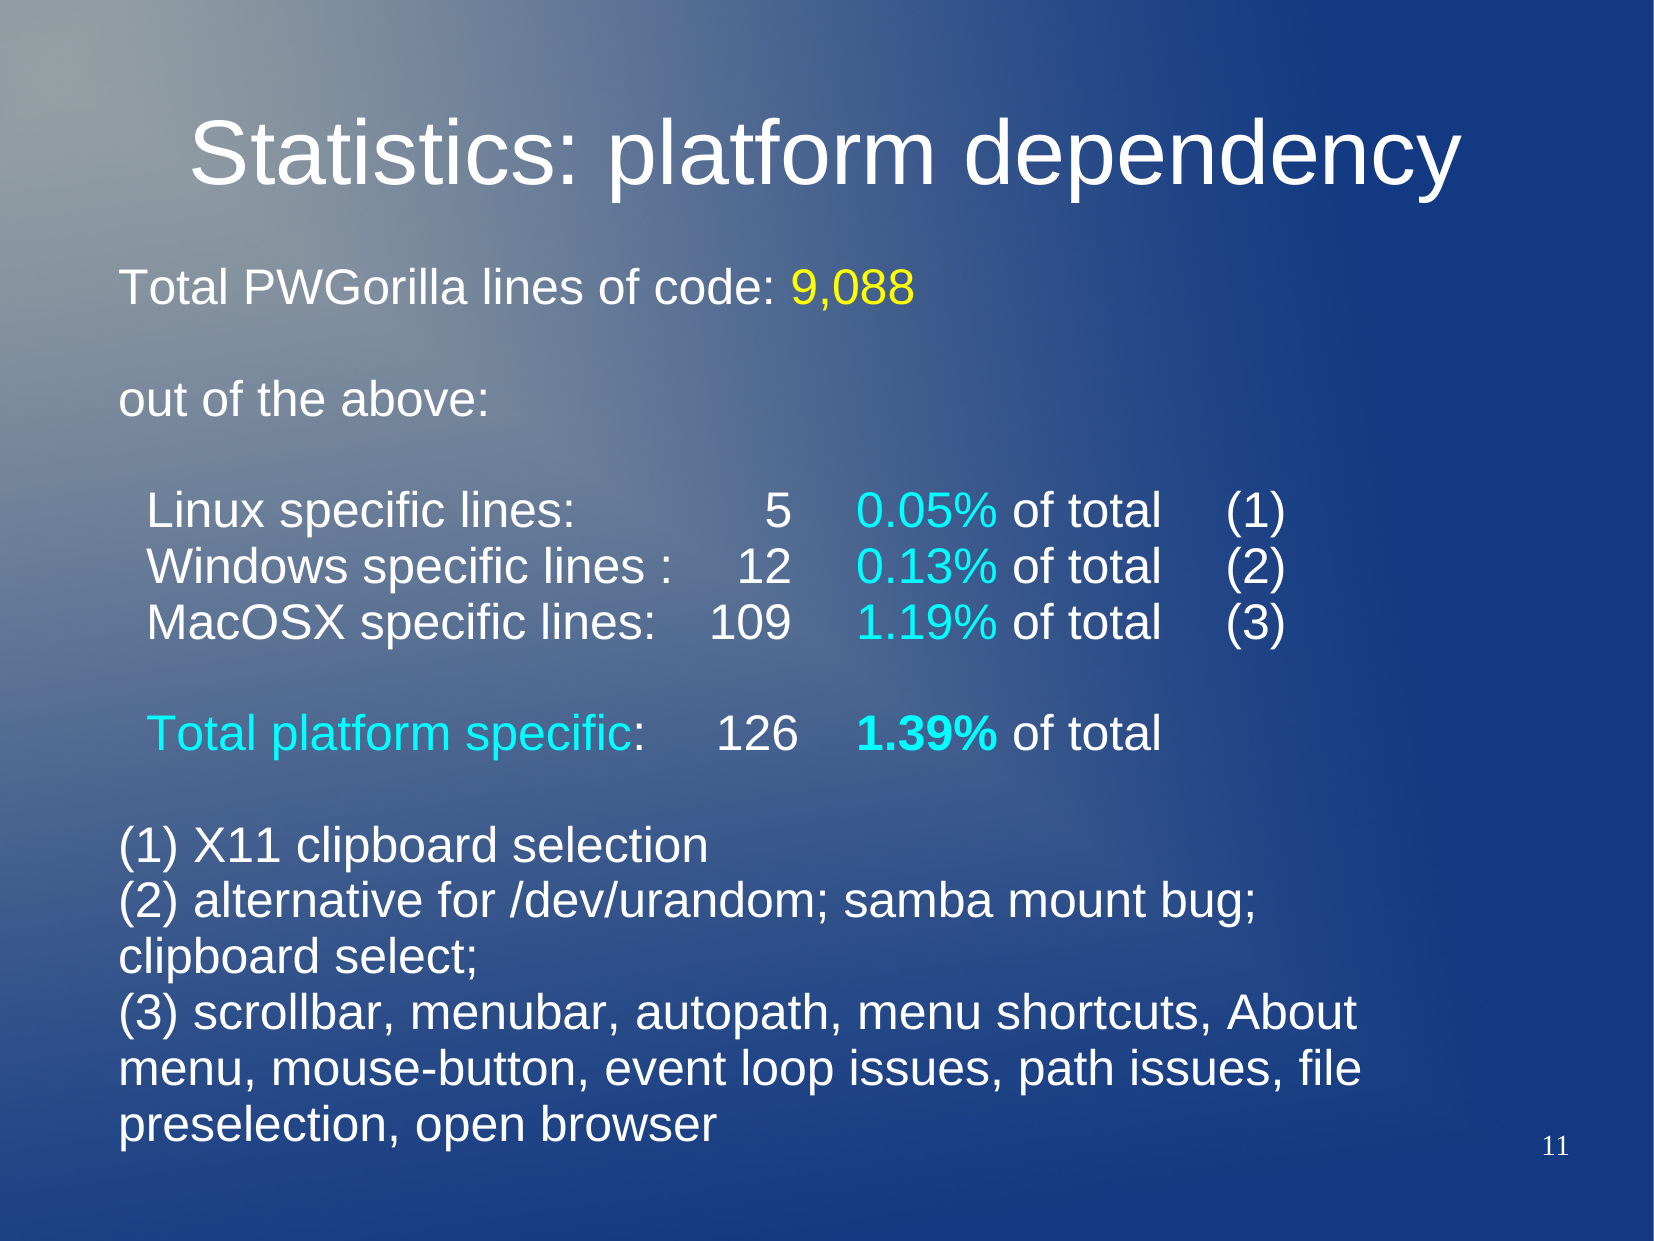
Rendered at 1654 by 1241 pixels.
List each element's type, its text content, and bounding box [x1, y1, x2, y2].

title Statistics: platform dependency [82, 49, 1571, 257]
picture [0, 0, 1654, 1241]
text_box Total PWGorilla lines of code: 9,088 out of the above: Linux specific lines: 5 0.05% of total (1) Windows specific lines : 12 0.13% of total (2) MacOSX specific lines: 109 1.19% of total (3) Total platform specific: 126 1.39% of total [118, 259, 1506, 762]
text_box (1) X11 clipboard selection (2) alternative for /dev/urandom; samba mount bug; clipboard select; (3) scrollbar, menubar, autopath, menu shortcuts, About menu, mouse-button, event loop issues, path issues, file preselection, open browser [118, 817, 1447, 1152]
